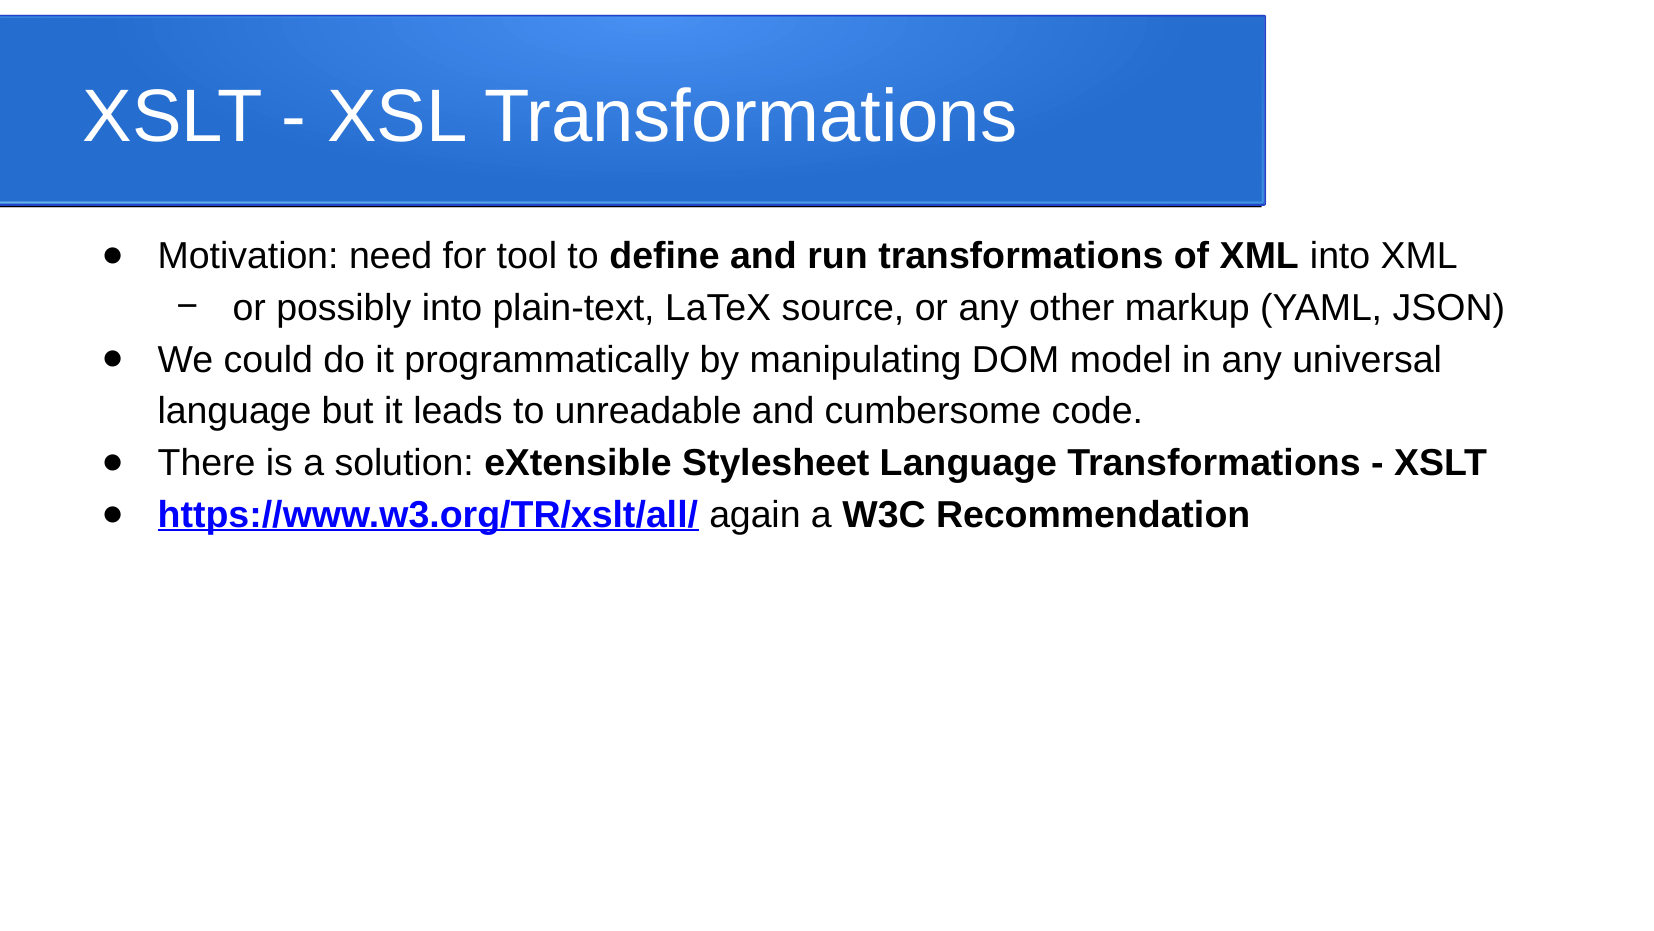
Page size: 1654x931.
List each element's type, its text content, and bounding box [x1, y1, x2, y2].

text_box XSLT - XSL Transformations [82, 35, 1235, 189]
picture [0, 13, 1269, 211]
text_box Motivation: need for tool to define and run transformations of XML into XML or possibly into plain-text, LaTeX source, or any other markup (YAML, JSON) We could do it programmatically by manipulating DOM model in any universal language but it leads to unreadable and cumbersome code. There is a solution: eXtensible Stylesheet Language Transformations - XSLT https://www.w3.org/TR/xslt/all/ again a W3C Recommendation [82, 224, 1571, 764]
